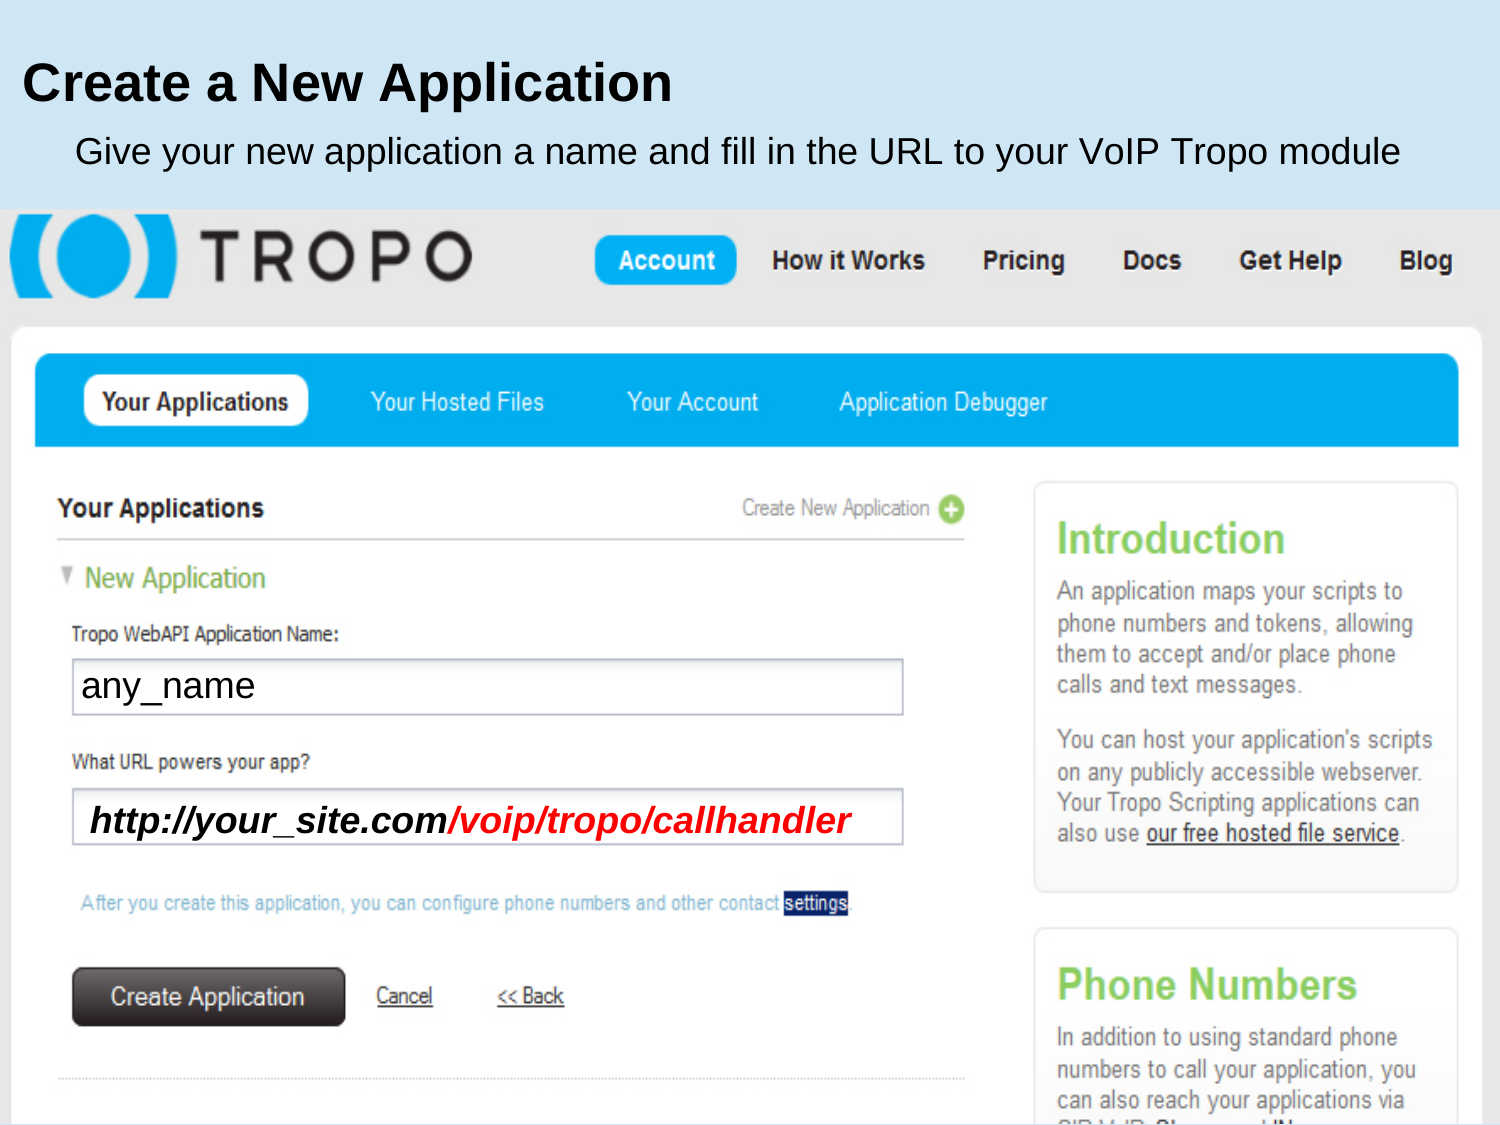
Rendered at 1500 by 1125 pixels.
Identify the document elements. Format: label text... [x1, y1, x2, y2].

text_box Give your new application a name and fill in the URL to your VoIP Tropo module [60, 120, 1426, 180]
text_box Create a New Application [8, 40, 691, 121]
text_box http://your_site.com/voip/tropo/callhandler [75, 789, 901, 849]
text_box any_name [66, 654, 802, 714]
picture [0, 209, 1500, 1124]
